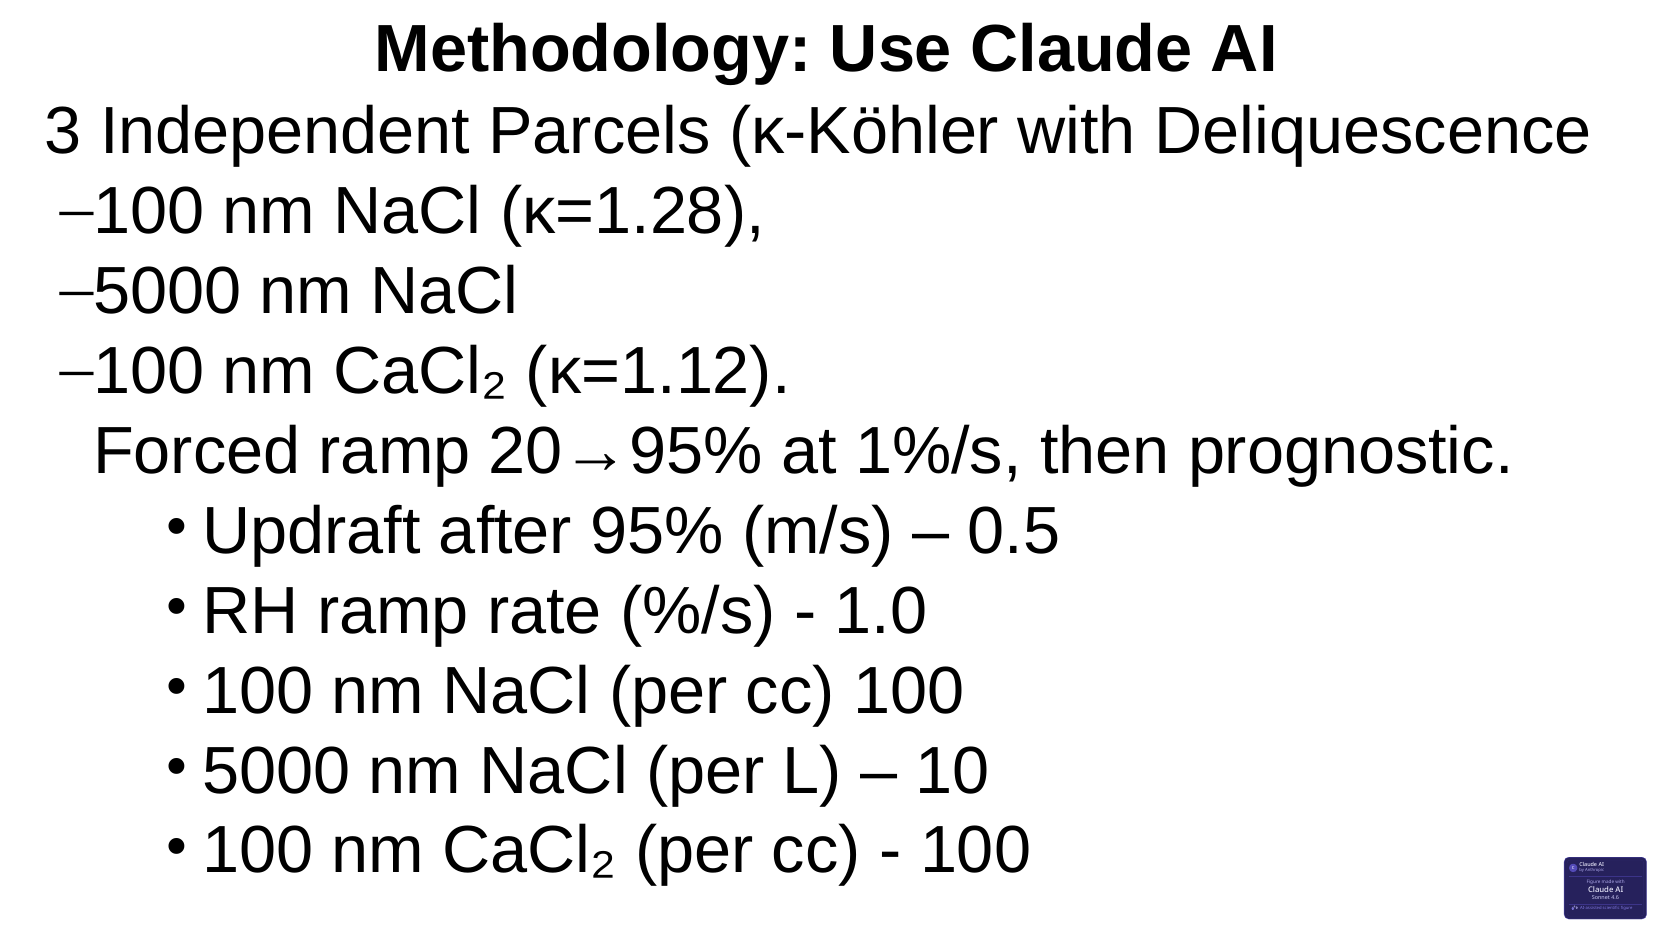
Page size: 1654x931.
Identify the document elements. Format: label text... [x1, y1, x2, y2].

title Methodology: Use Claude AI [0, 3, 1654, 95]
picture [1563, 856, 1648, 920]
text_box 3 Independent Parcels (κ-Köhler with Deliquescence 100 nm NaCl (κ=1.28), 5000 nm NaCl 100 nm CaCl₂ (κ=1.12). Forced ramp 20→95% at 1%/s, then prognostic. Updraft after 95% (m/s) – 0.5 RH ramp rate (%/s) - 1.0 100 nm NaCl (per cc) 100 5000 nm NaCl (per L) – 10 100 nm CaCl₂ (per cc) - 100 [0, 79, 1637, 881]
